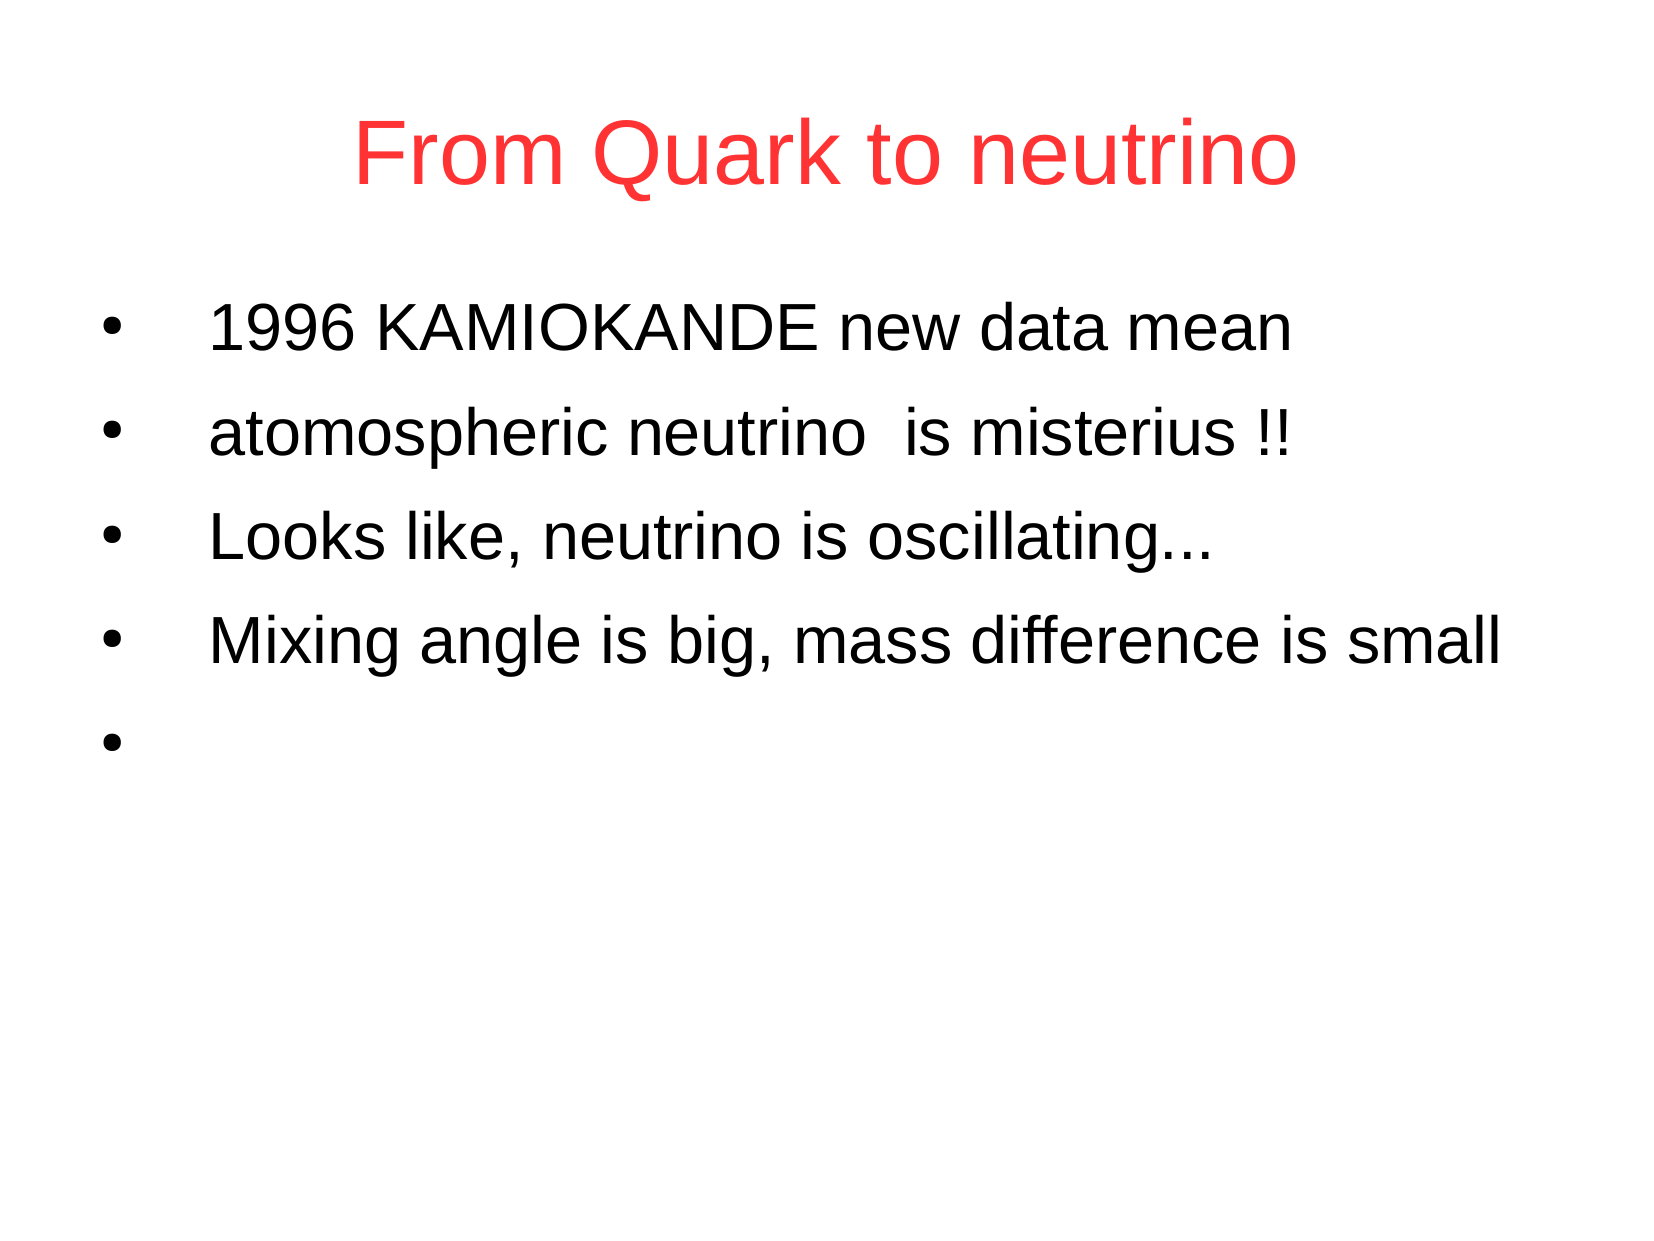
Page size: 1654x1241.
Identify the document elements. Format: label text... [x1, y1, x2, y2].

list 1996 KAMIOKANDE new data mean atomospheric neutrino is misterius !! Looks like, neutrino is oscillating... Mixing angle is big, mass difference is small [82, 290, 1571, 1109]
title From Quark to neutrino [82, 49, 1571, 257]
